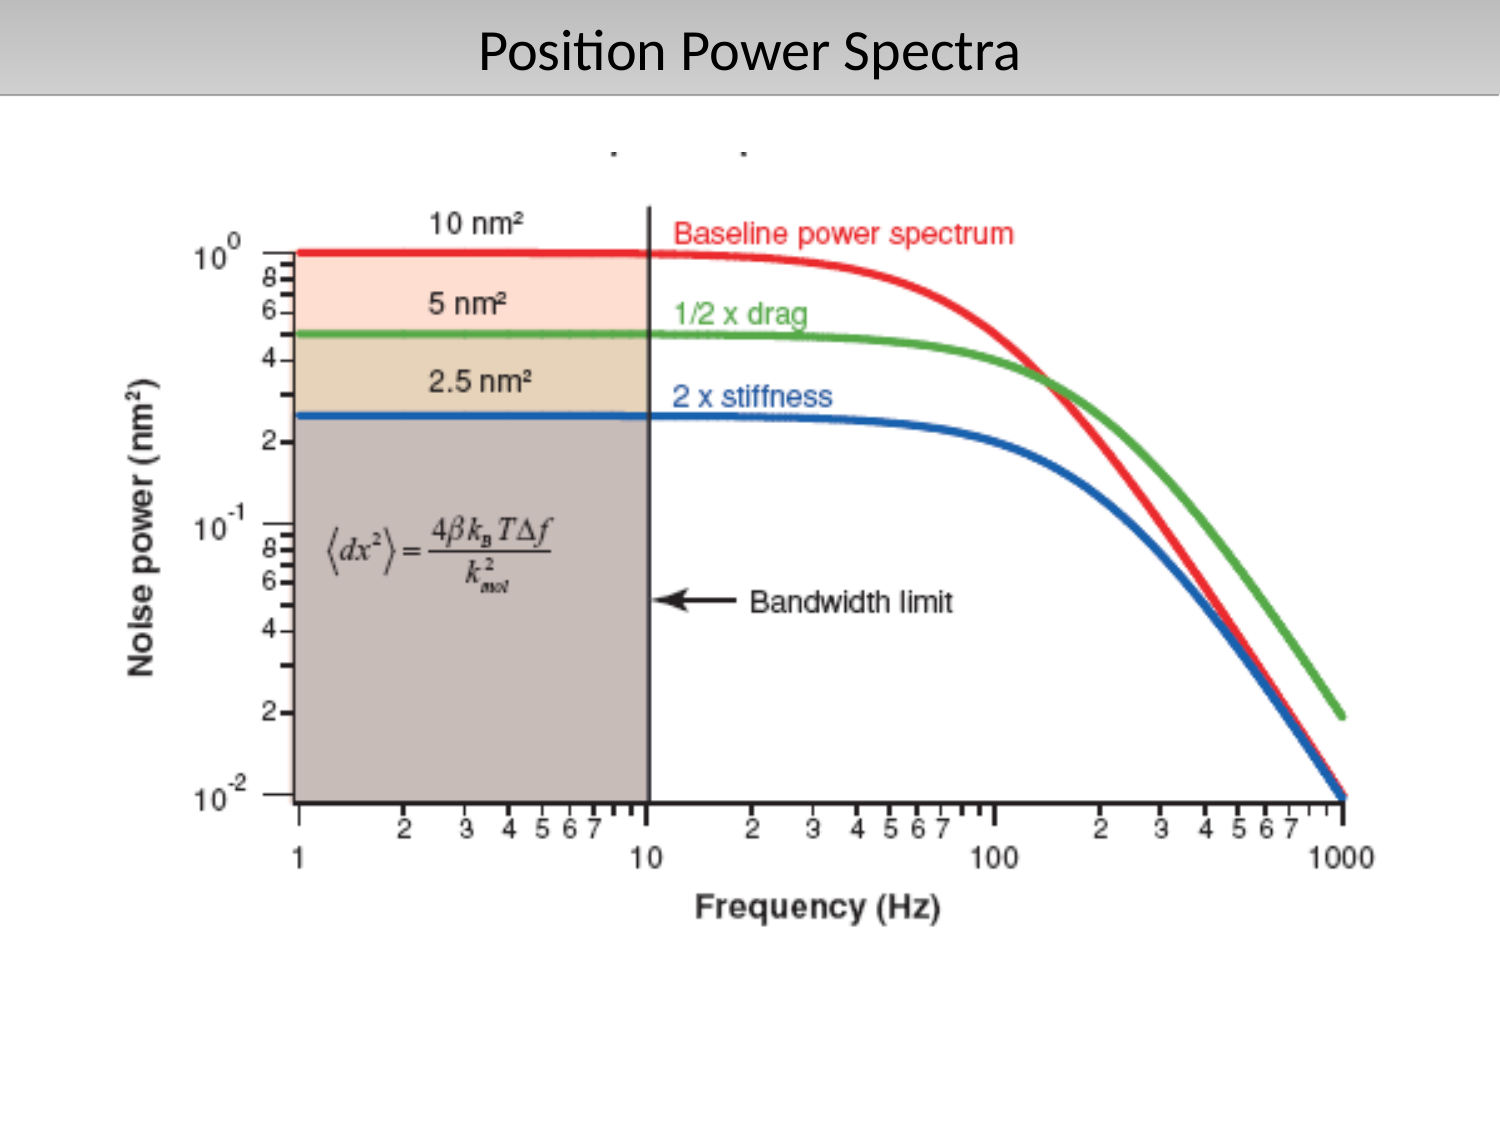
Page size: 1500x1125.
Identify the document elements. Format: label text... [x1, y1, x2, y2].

picture [33, 152, 1399, 961]
title Position Power Spectra [23, 0, 1477, 94]
